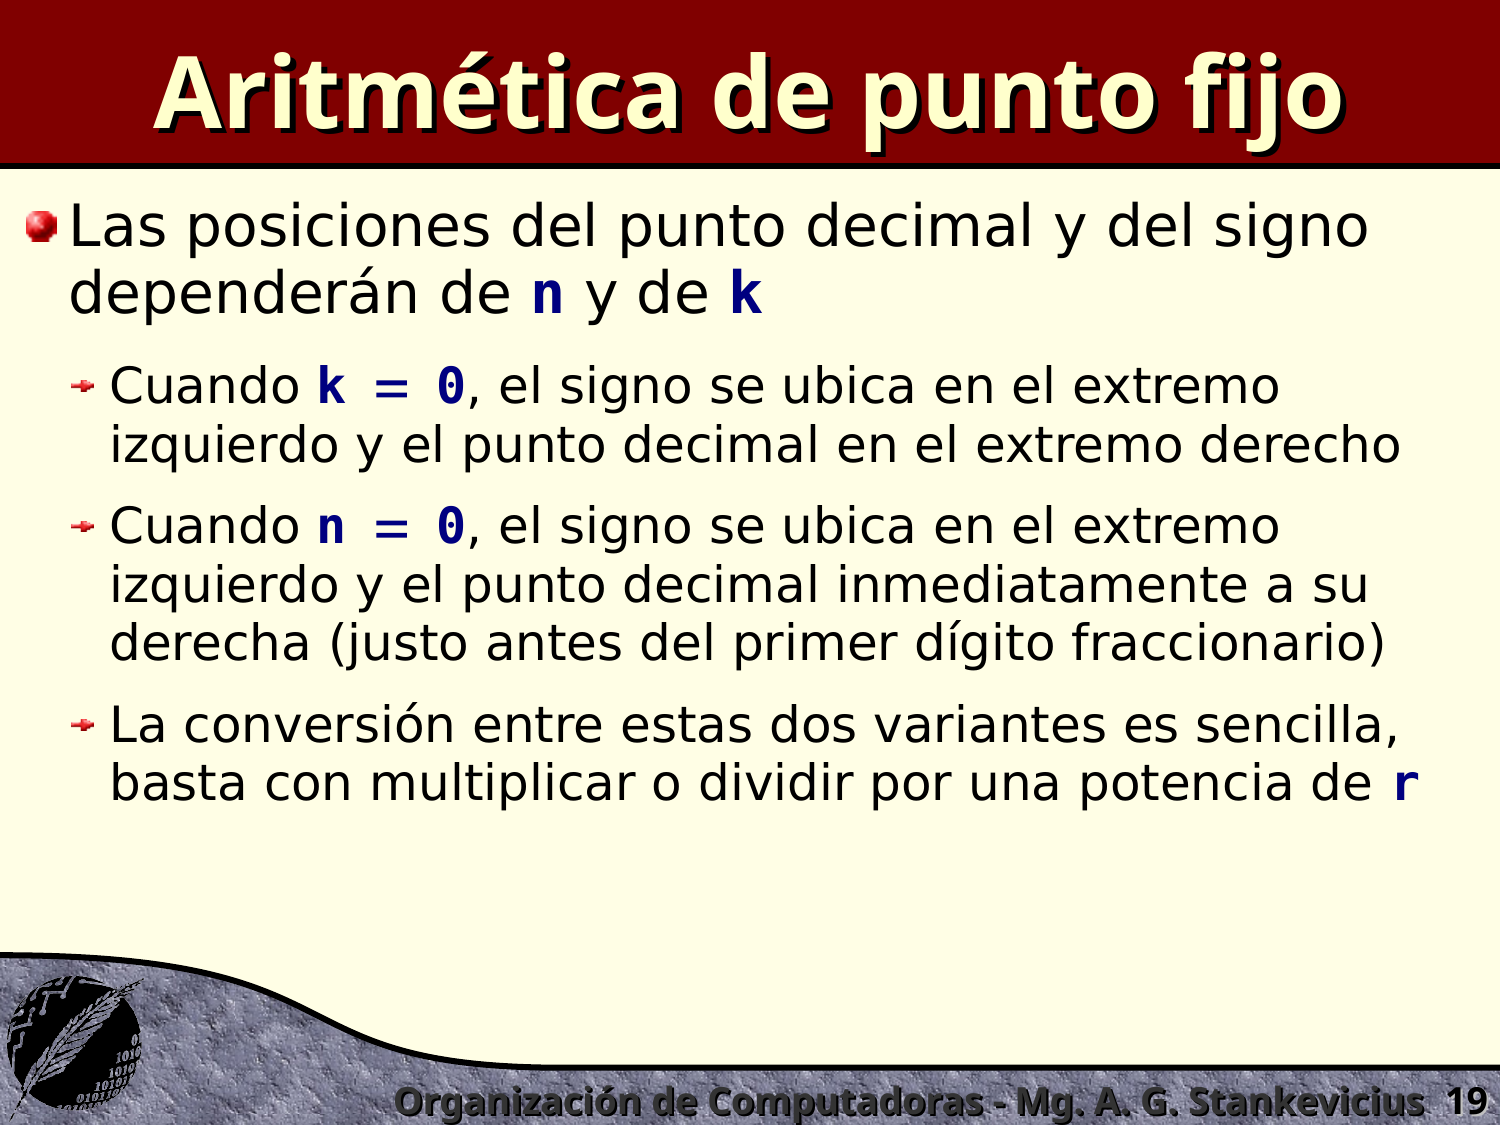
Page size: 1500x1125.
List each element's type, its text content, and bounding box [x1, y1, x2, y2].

picture [448, 1100, 455, 1110]
picture [0, 959, 1500, 1125]
title Aritmética de punto fijo [15, 5, 1485, 160]
list Las posiciones del punto decimal y del signo dependerán de n y de k Cuando k = 0, el signo se ubica en el extremo izquierdo y el punto decimal en el extremo derecho Cuando n = 0, el signo se ubica en el extremo izquierdo y el punto decimal inmediatamente a su derecha (justo antes del primer dígito fraccionario) La conversión entre estas dos variantes es sencilla, basta con multiplicar o dividir por una potencia de r [11, 192, 1486, 935]
picture [1058, 1100, 1065, 1110]
picture [802, 1100, 806, 1110]
